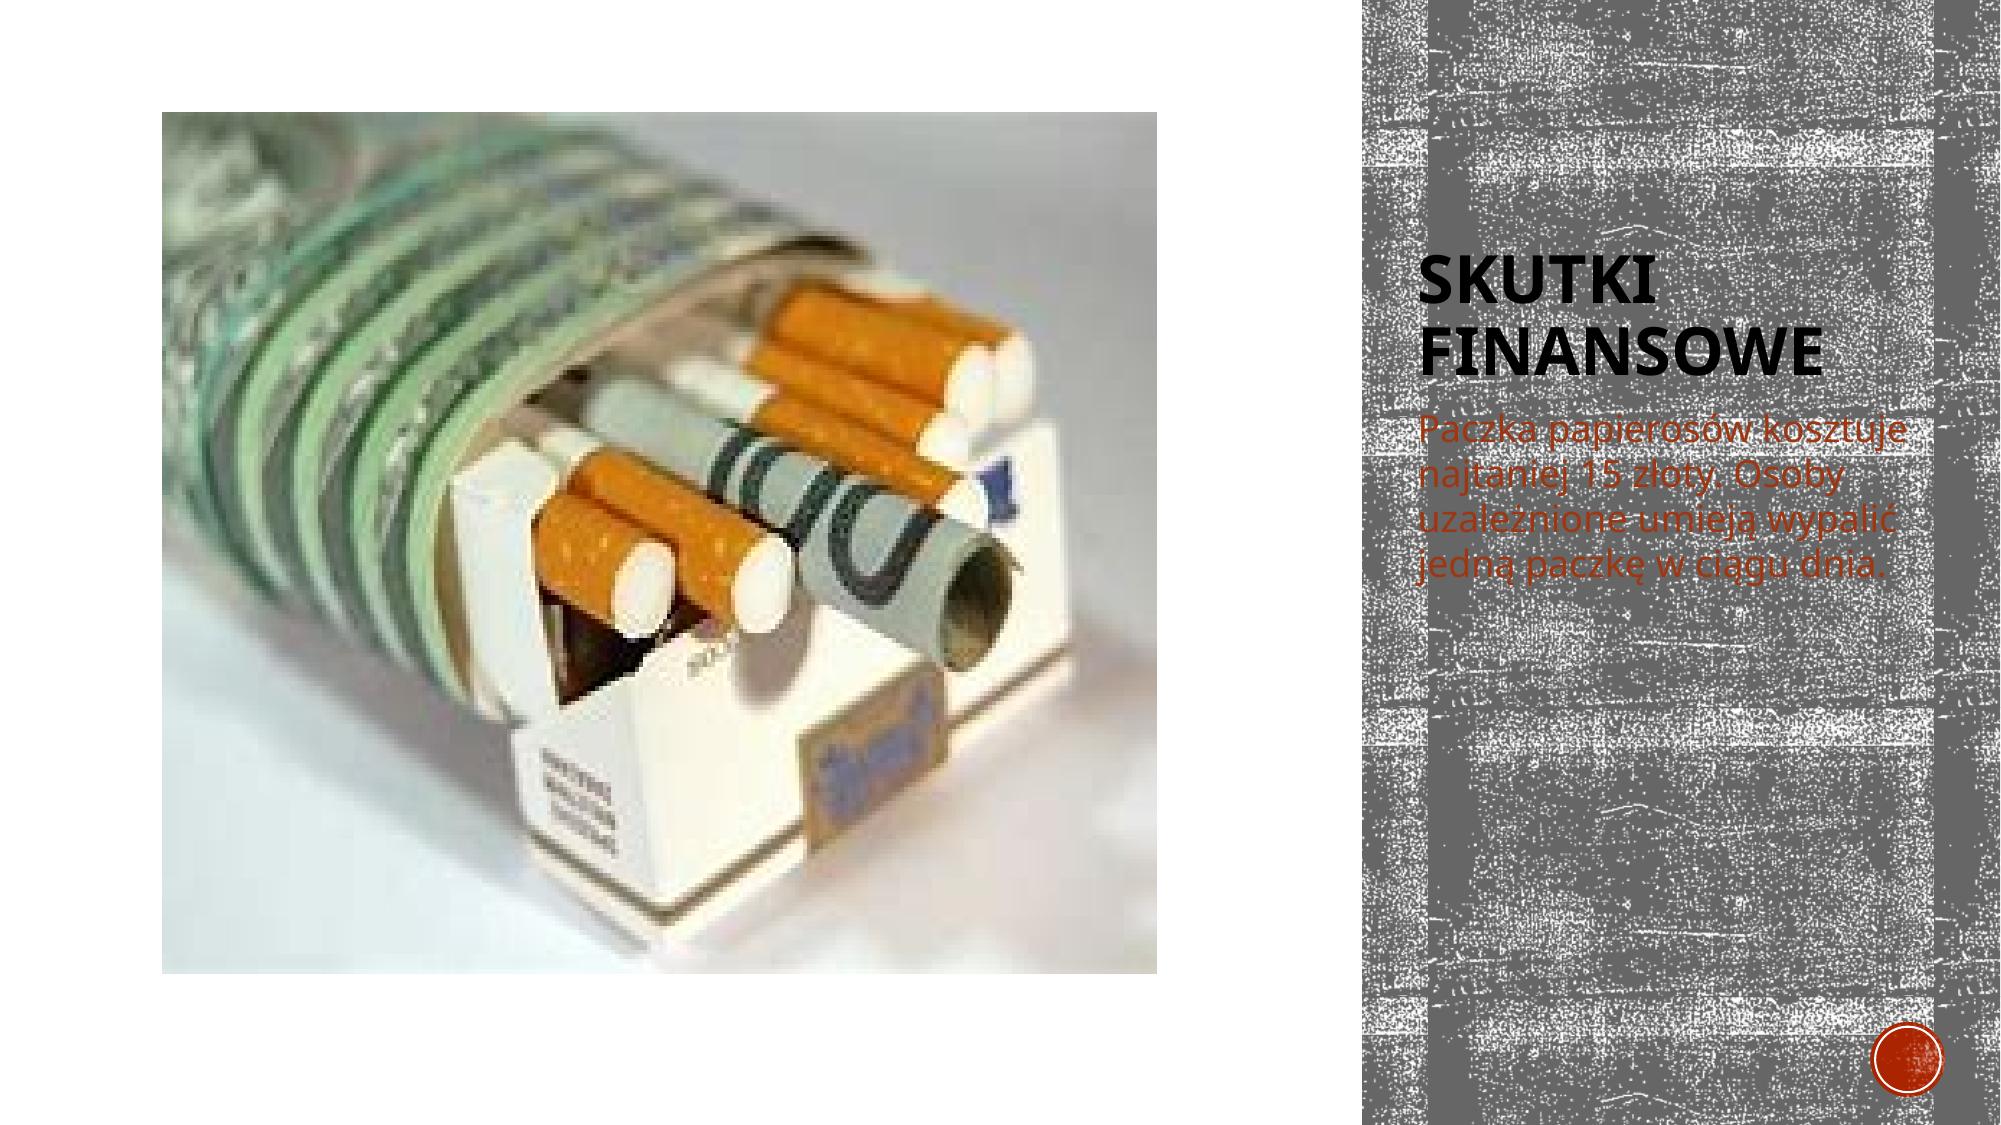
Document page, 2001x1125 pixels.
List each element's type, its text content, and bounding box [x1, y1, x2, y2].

title SKUTKI FINANSOWE [1402, 112, 1928, 397]
picture [162, 112, 1157, 974]
list Paczka papierosów kosztuje najtaniej 15 złoty. Osoby uzależnione umieją wypalić jedną paczkę w ciągu dnia. [1402, 397, 1928, 938]
